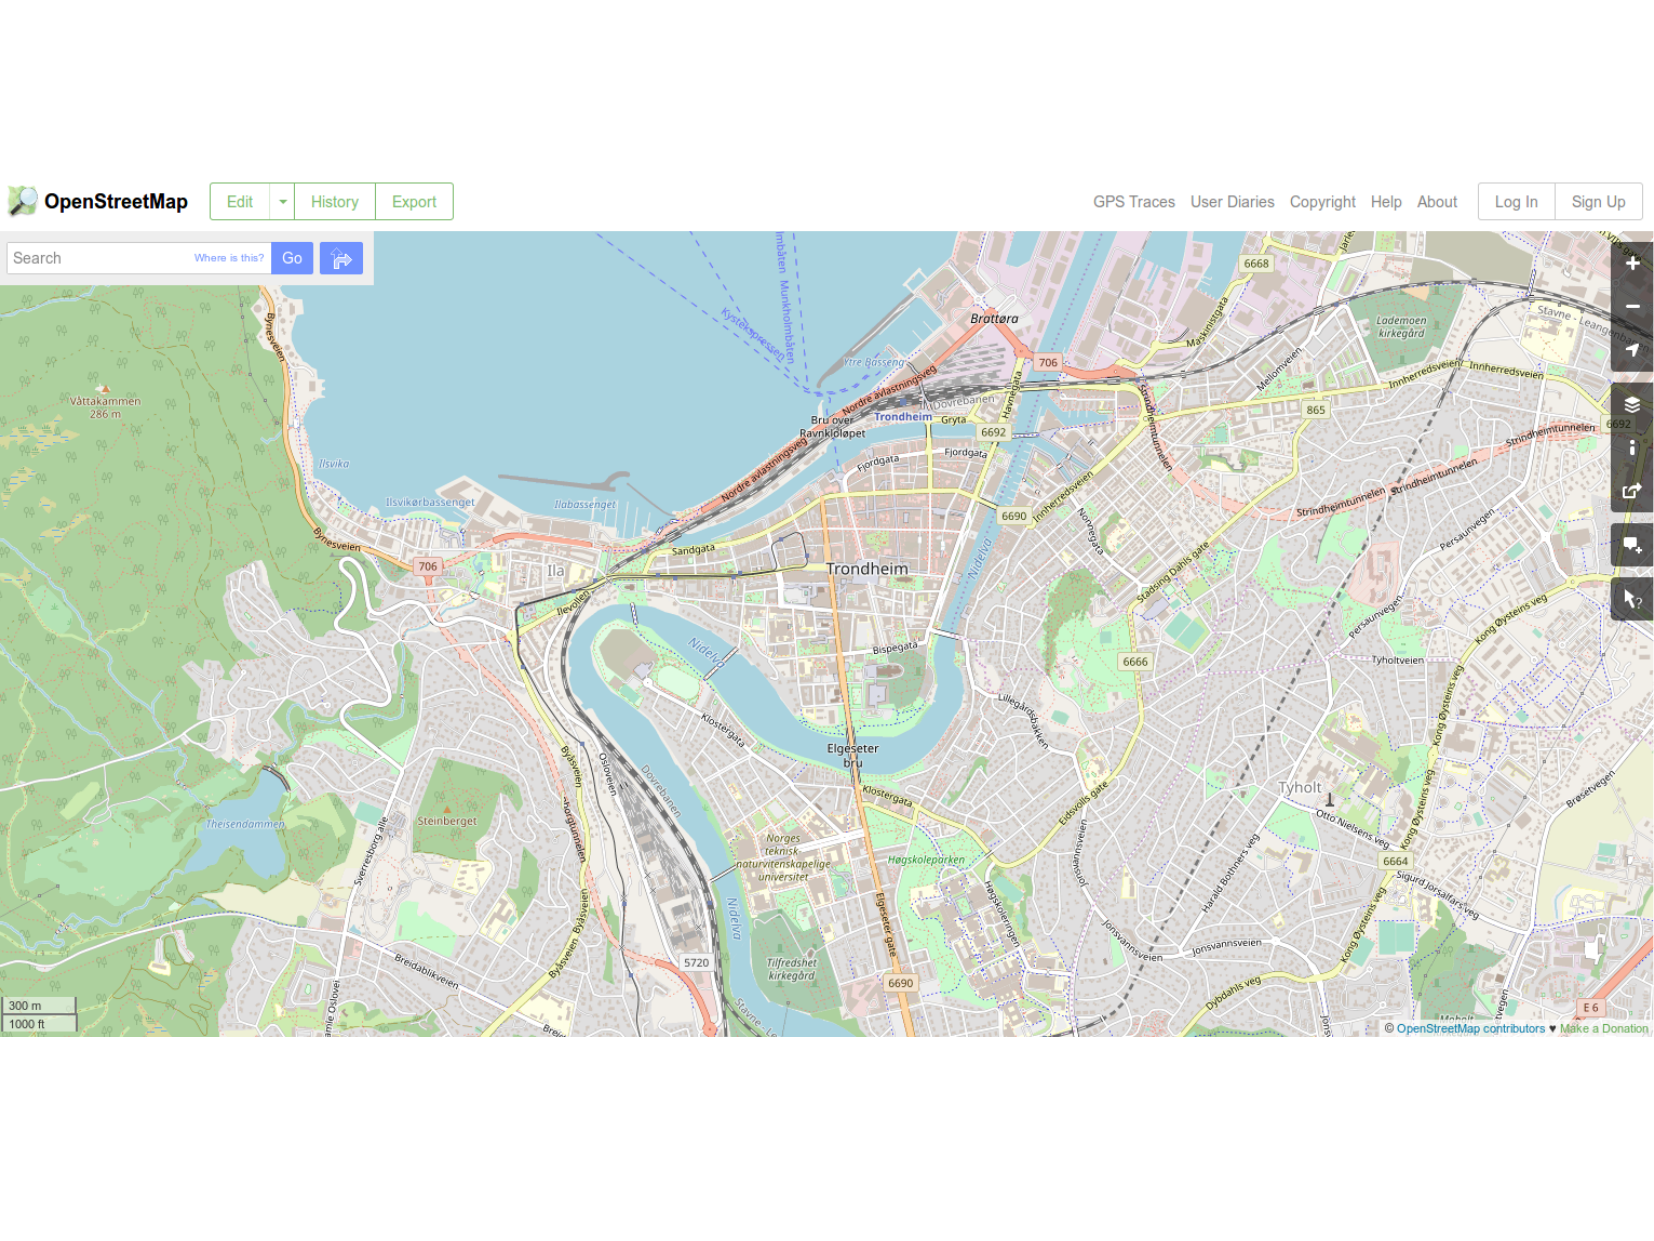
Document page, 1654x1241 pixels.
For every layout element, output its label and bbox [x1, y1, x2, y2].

picture [0, 176, 1654, 1037]
